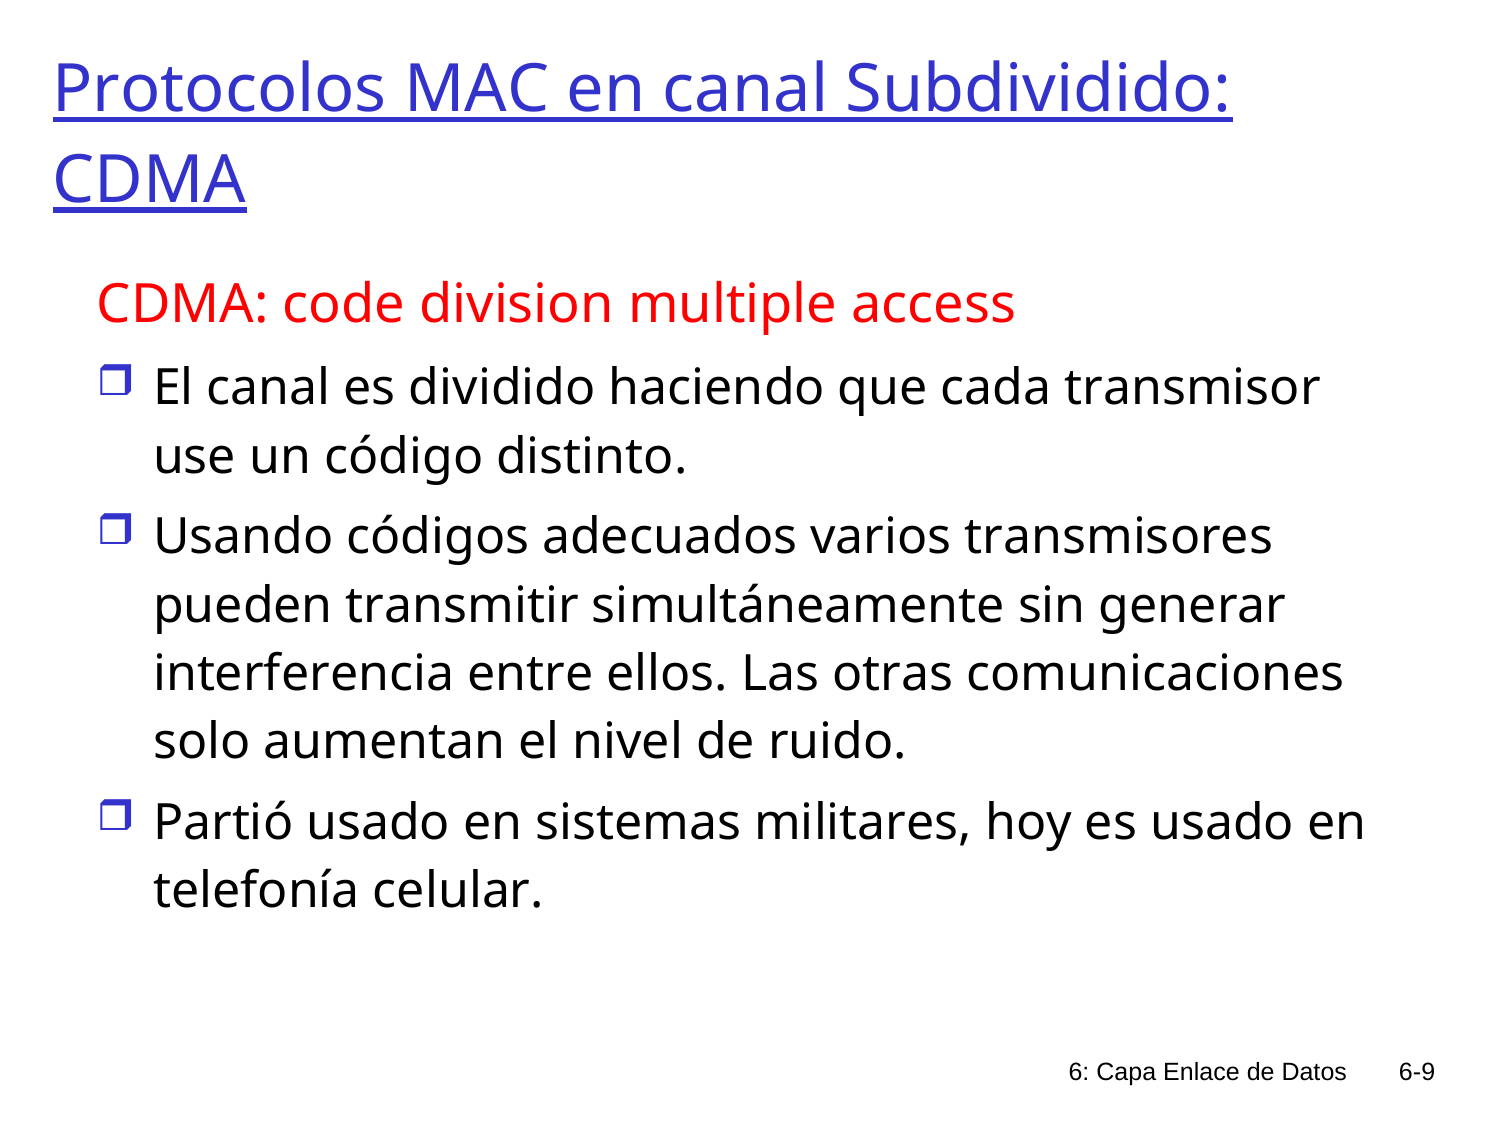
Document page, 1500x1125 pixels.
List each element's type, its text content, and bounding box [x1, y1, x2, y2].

title Protocolos MAC en canal Subdividido: CDMA [37, 37, 1454, 225]
list CDMA: code division multiple access El canal es dividido haciendo que cada transmisor use un código distinto. Usando códigos adecuados varios transmisores pueden transmitir simultáneamente sin generar interferencia entre ellos. Las otras comunicaciones solo aumentan el nivel de ruido. Partió usado en sistemas militares, hoy es usado en telefonía celular. [82, 257, 1432, 766]
